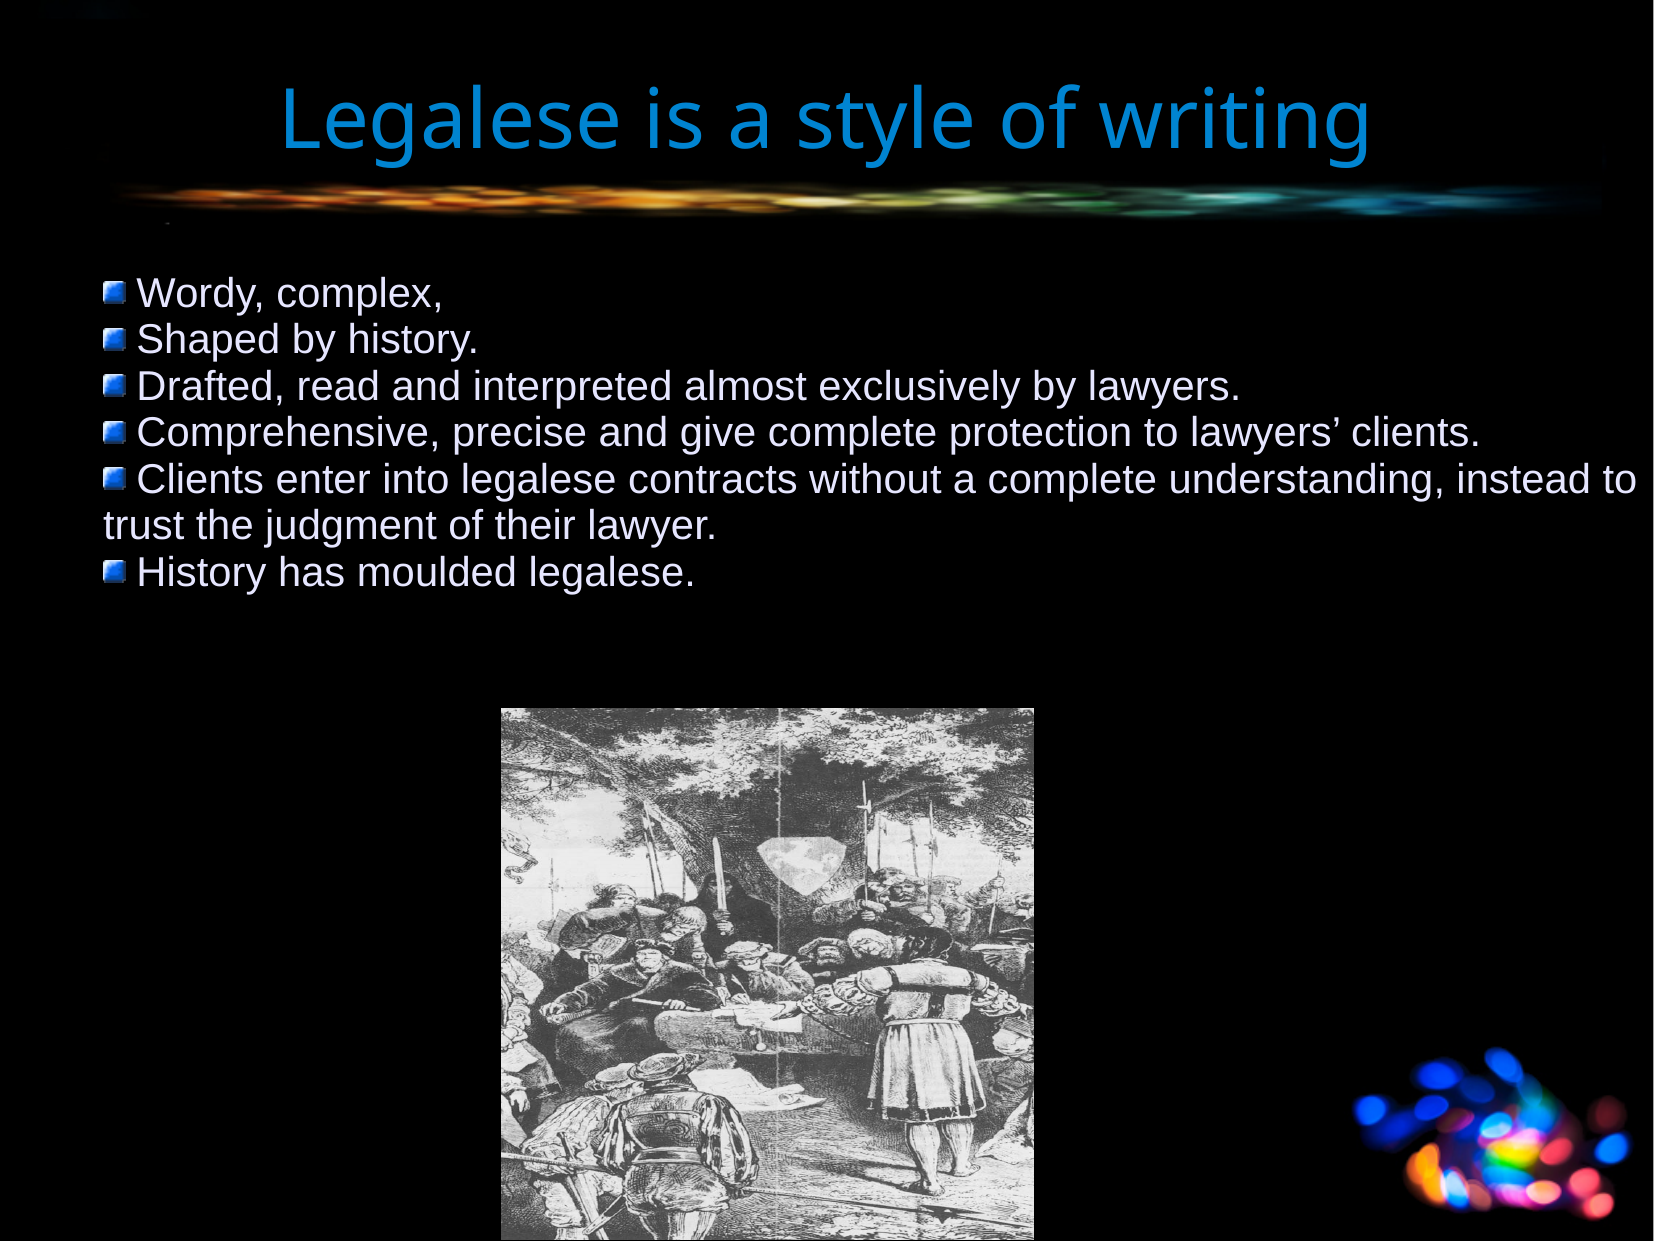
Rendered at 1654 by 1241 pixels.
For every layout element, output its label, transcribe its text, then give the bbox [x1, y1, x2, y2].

text_box Wordy, complex, Shaped by history. Drafted, read and interpreted almost exclusively by lawyers. Comprehensive, precise and give complete protection to lawyers’ clients. Clients enter into legalese contracts without a complete understanding, instead to trust the judgment of their lawyer. History has moulded legalese. [88, 206, 1654, 1241]
title Legalese is a style of writing [82, 19, 1571, 212]
picture [501, 708, 1034, 1241]
picture [0, 0, 1654, 1241]
